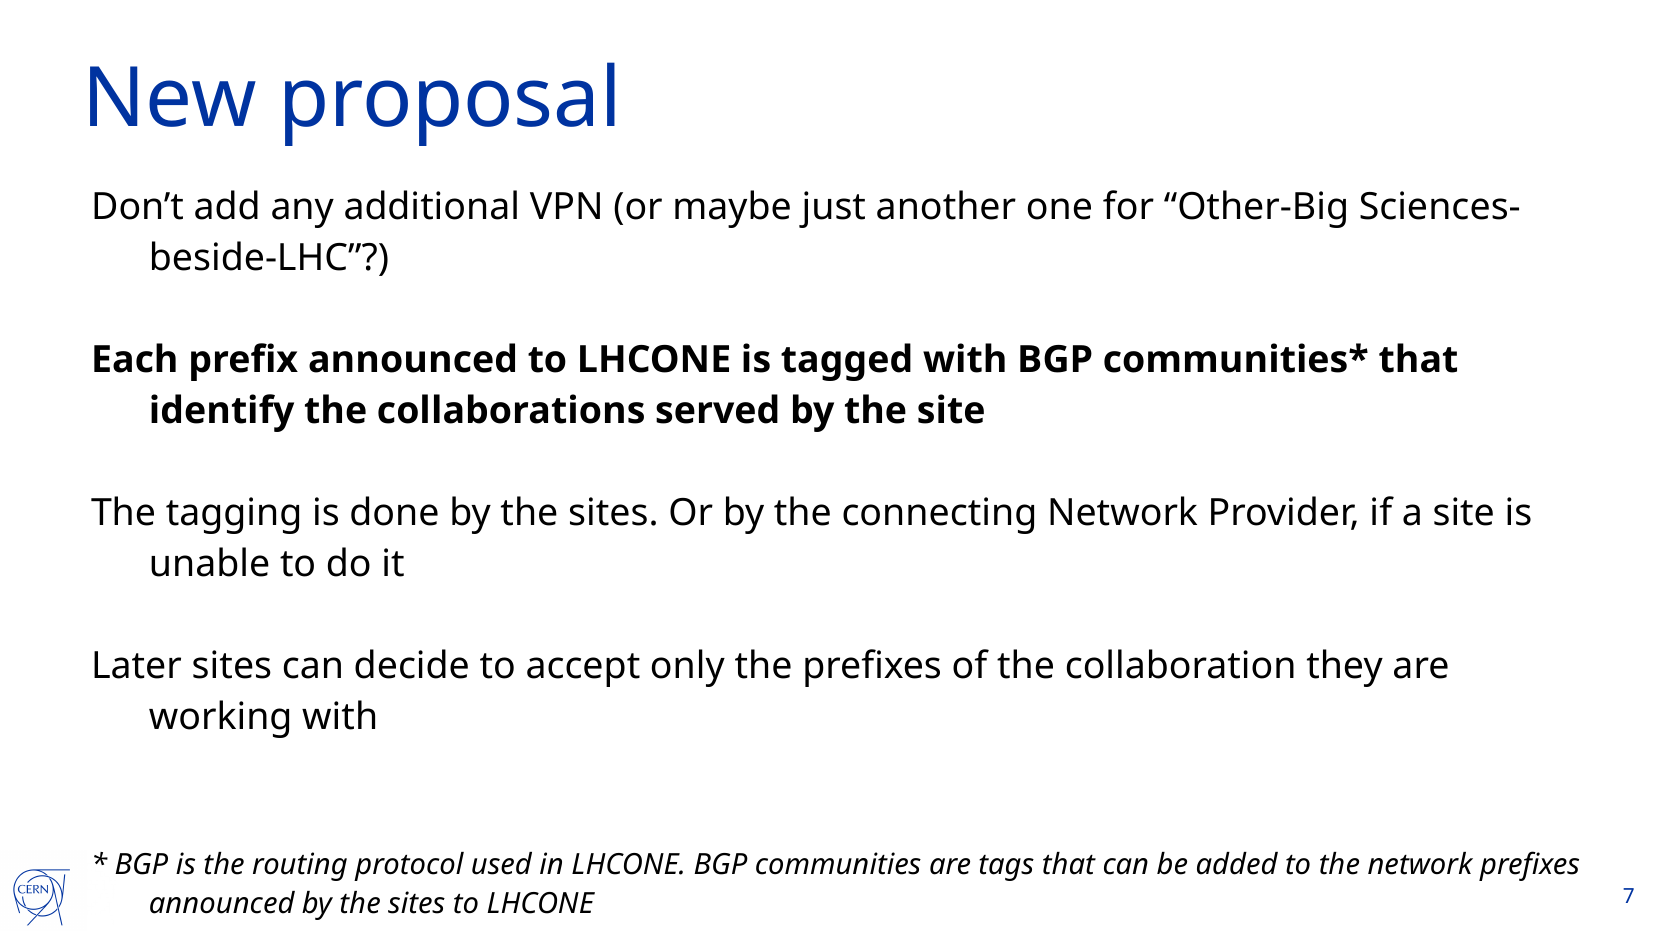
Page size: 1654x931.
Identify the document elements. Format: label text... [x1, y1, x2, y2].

text_box Don’t add any additional VPN (or maybe just another one for “Other-Big Sciences-beside-LHC”?) Each prefix announced to LHCONE is tagged with BGP communities* that identify the collaborations served by the site The tagging is done by the sites. Or by the connecting Network Provider, if a site is unable to do it Later sites can decide to accept only the prefixes of the collaboration they are working with * BGP is the routing protocol used in LHCONE. BGP communities are tags that can be added to the network prefixes announced by the sites to LHCONE [76, 172, 1601, 931]
picture [0, 850, 76, 931]
title New proposal [82, 37, 1571, 247]
